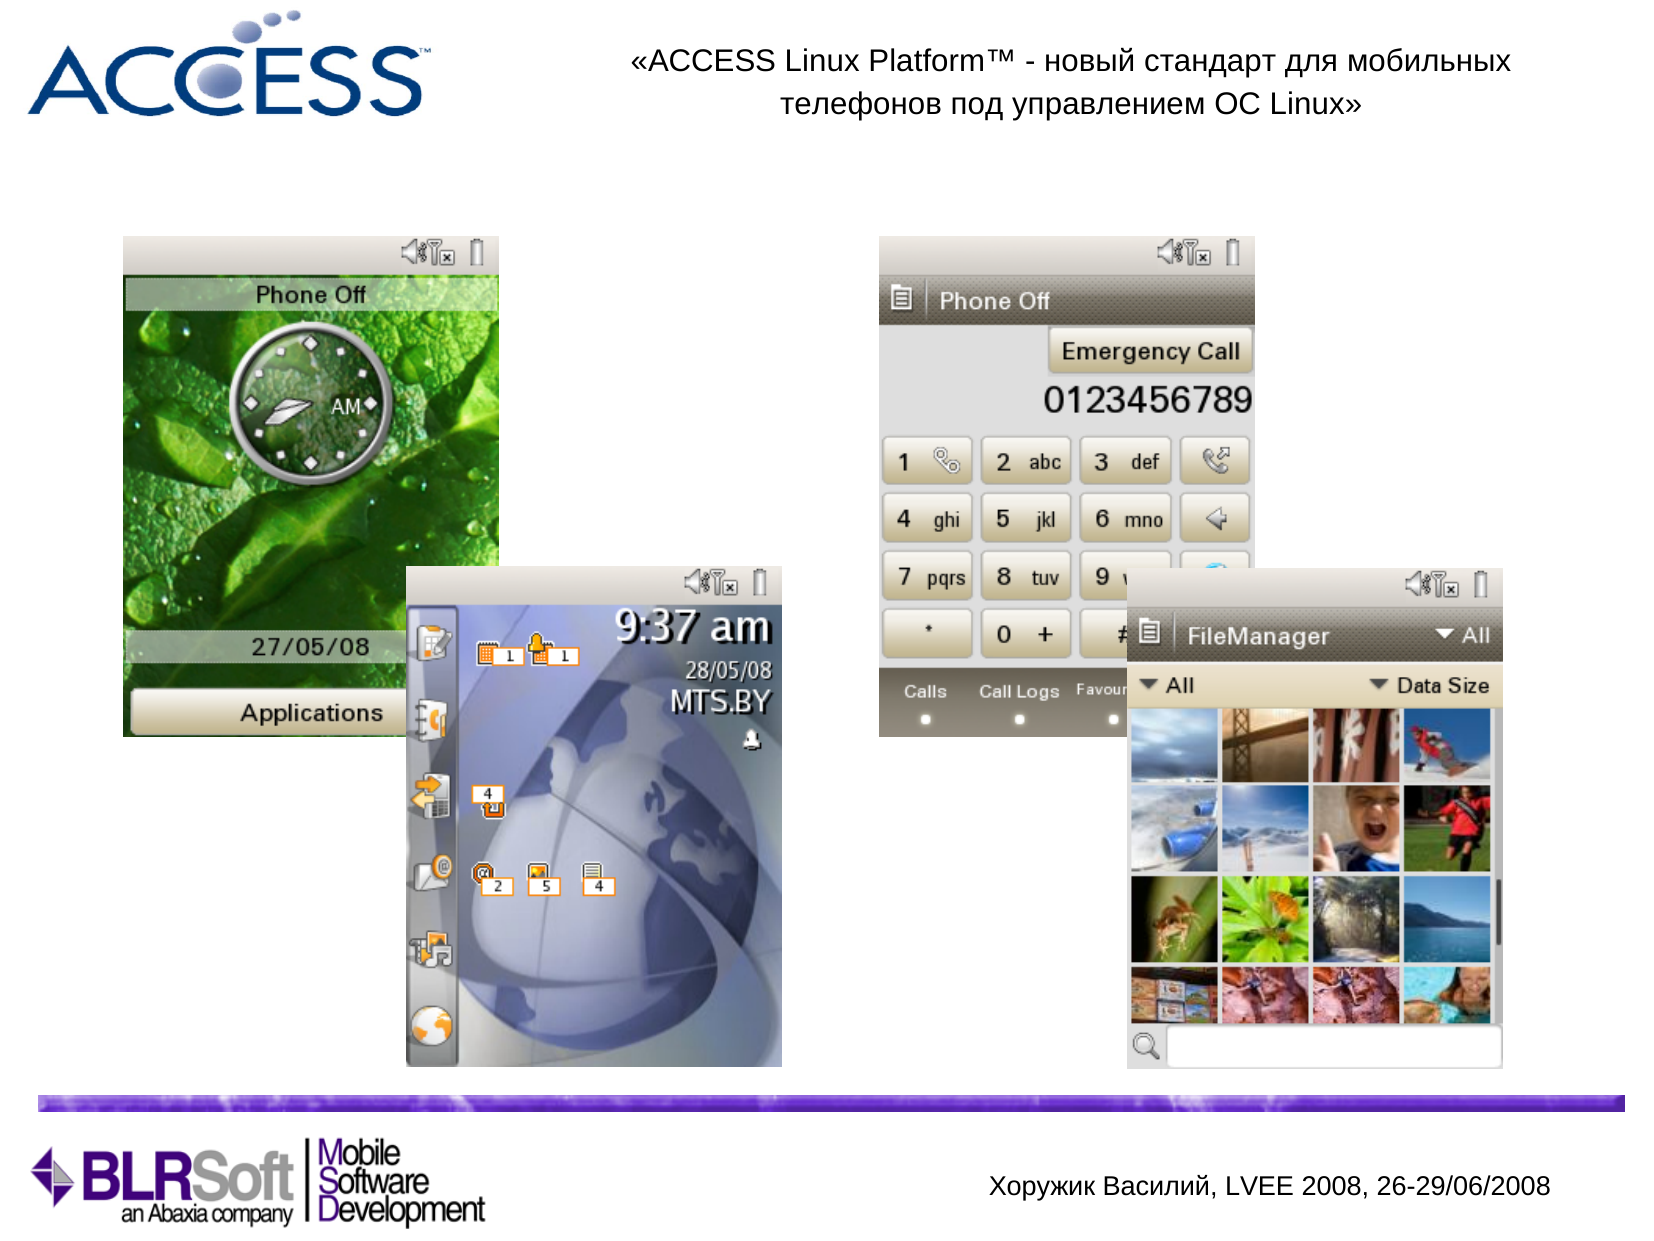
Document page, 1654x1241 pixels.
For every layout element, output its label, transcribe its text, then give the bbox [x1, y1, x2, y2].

picture [15, 1121, 502, 1241]
picture [123, 236, 782, 1067]
title «ACCESS Linux Platform™ - новый стандарт для мобильных телефонов под управлением ОС Linux» [560, 26, 1583, 130]
picture [879, 236, 1503, 1070]
text_box Хоружик Василий, LVEE 2008, 26-29/06/2008 [885, 1121, 1654, 1241]
picture [17, 5, 443, 119]
picture [38, 1095, 1625, 1112]
